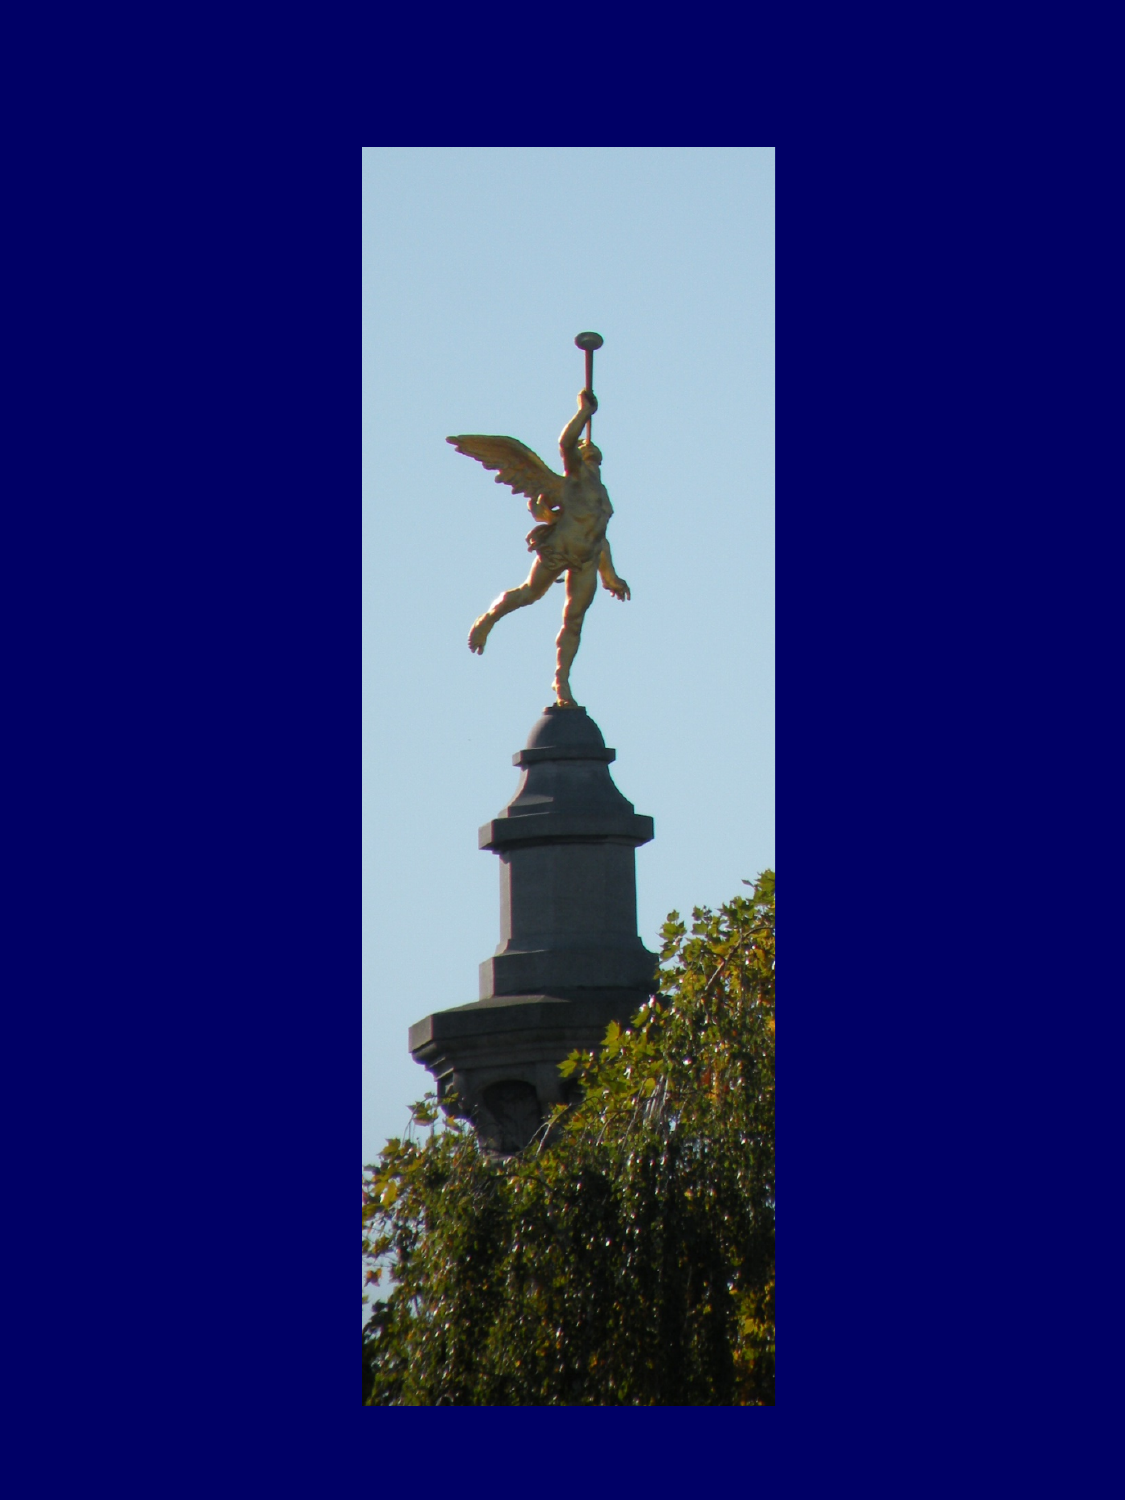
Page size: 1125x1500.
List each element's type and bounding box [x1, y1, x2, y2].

picture [362, 147, 776, 1406]
